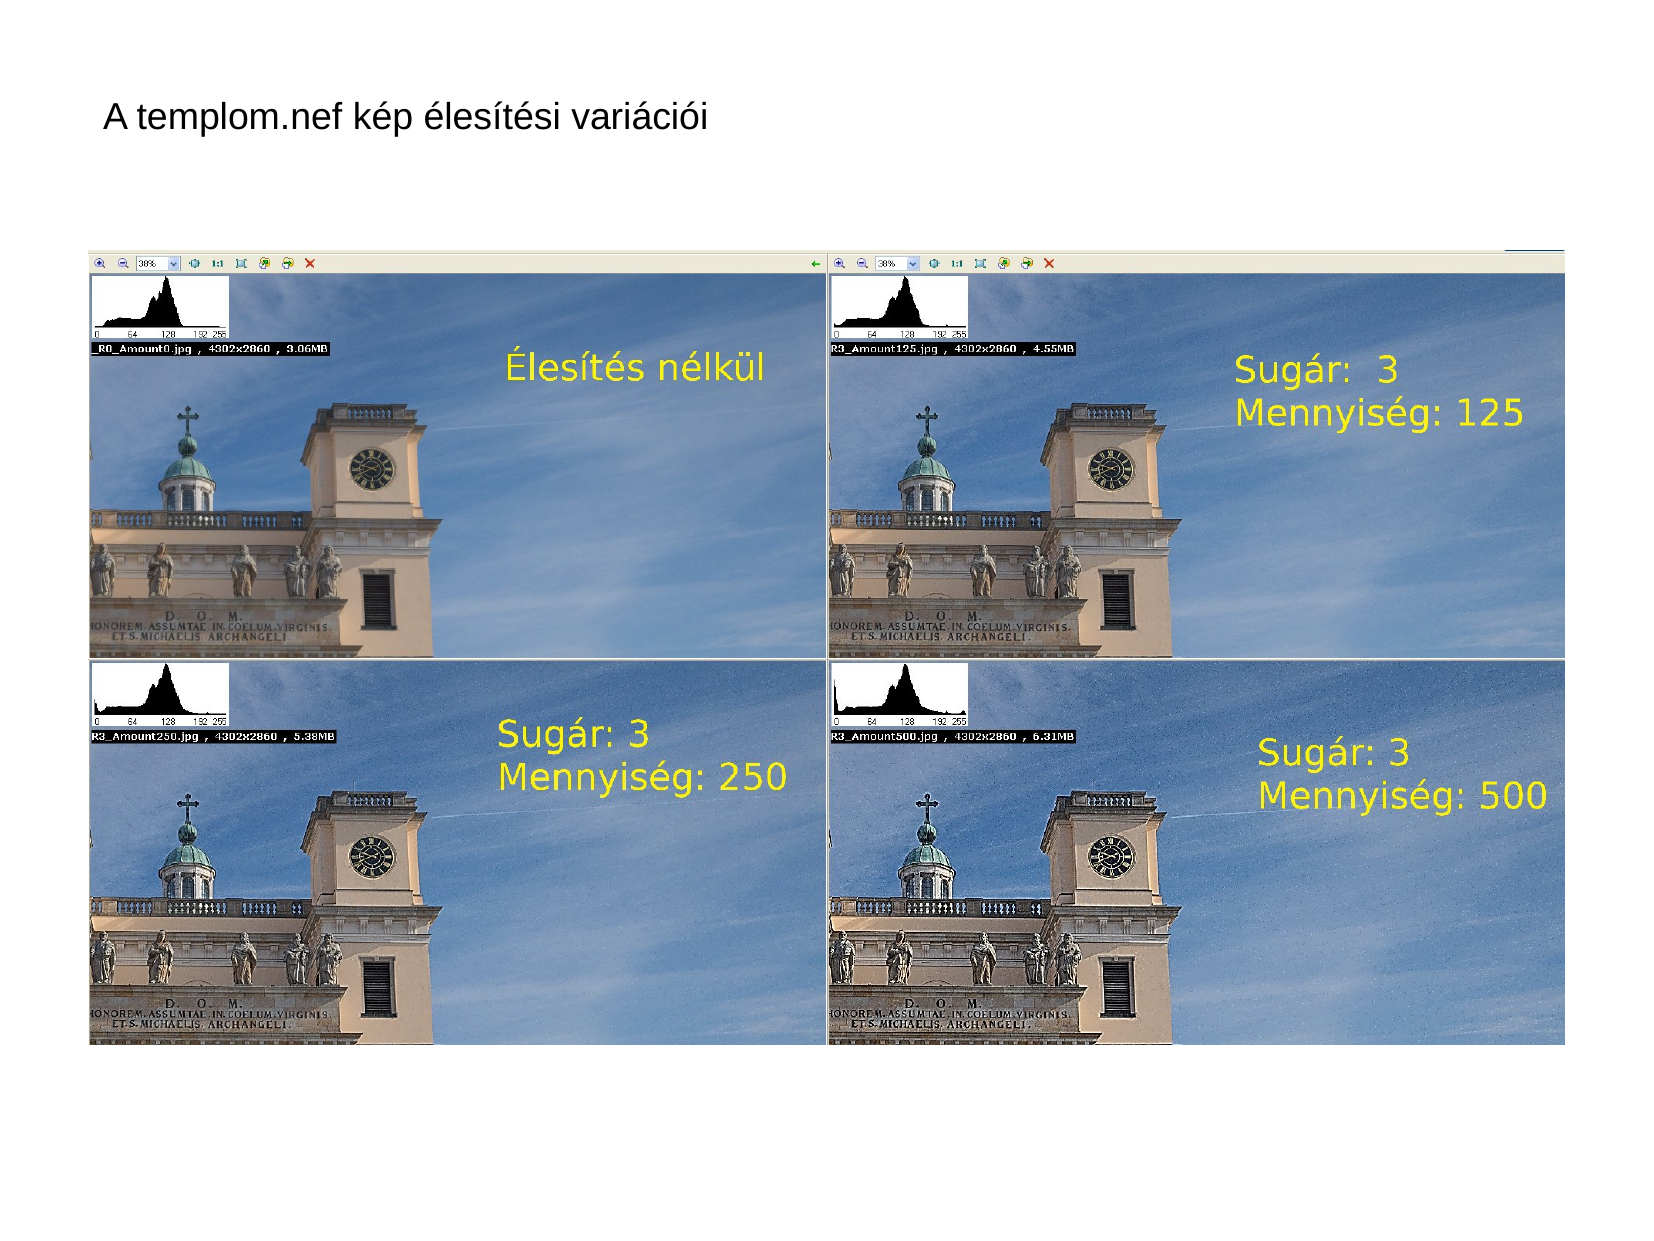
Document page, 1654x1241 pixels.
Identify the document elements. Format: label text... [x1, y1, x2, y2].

text_box A templom.nef kép élesítési variációi [88, 88, 724, 146]
picture [88, 250, 1565, 1045]
